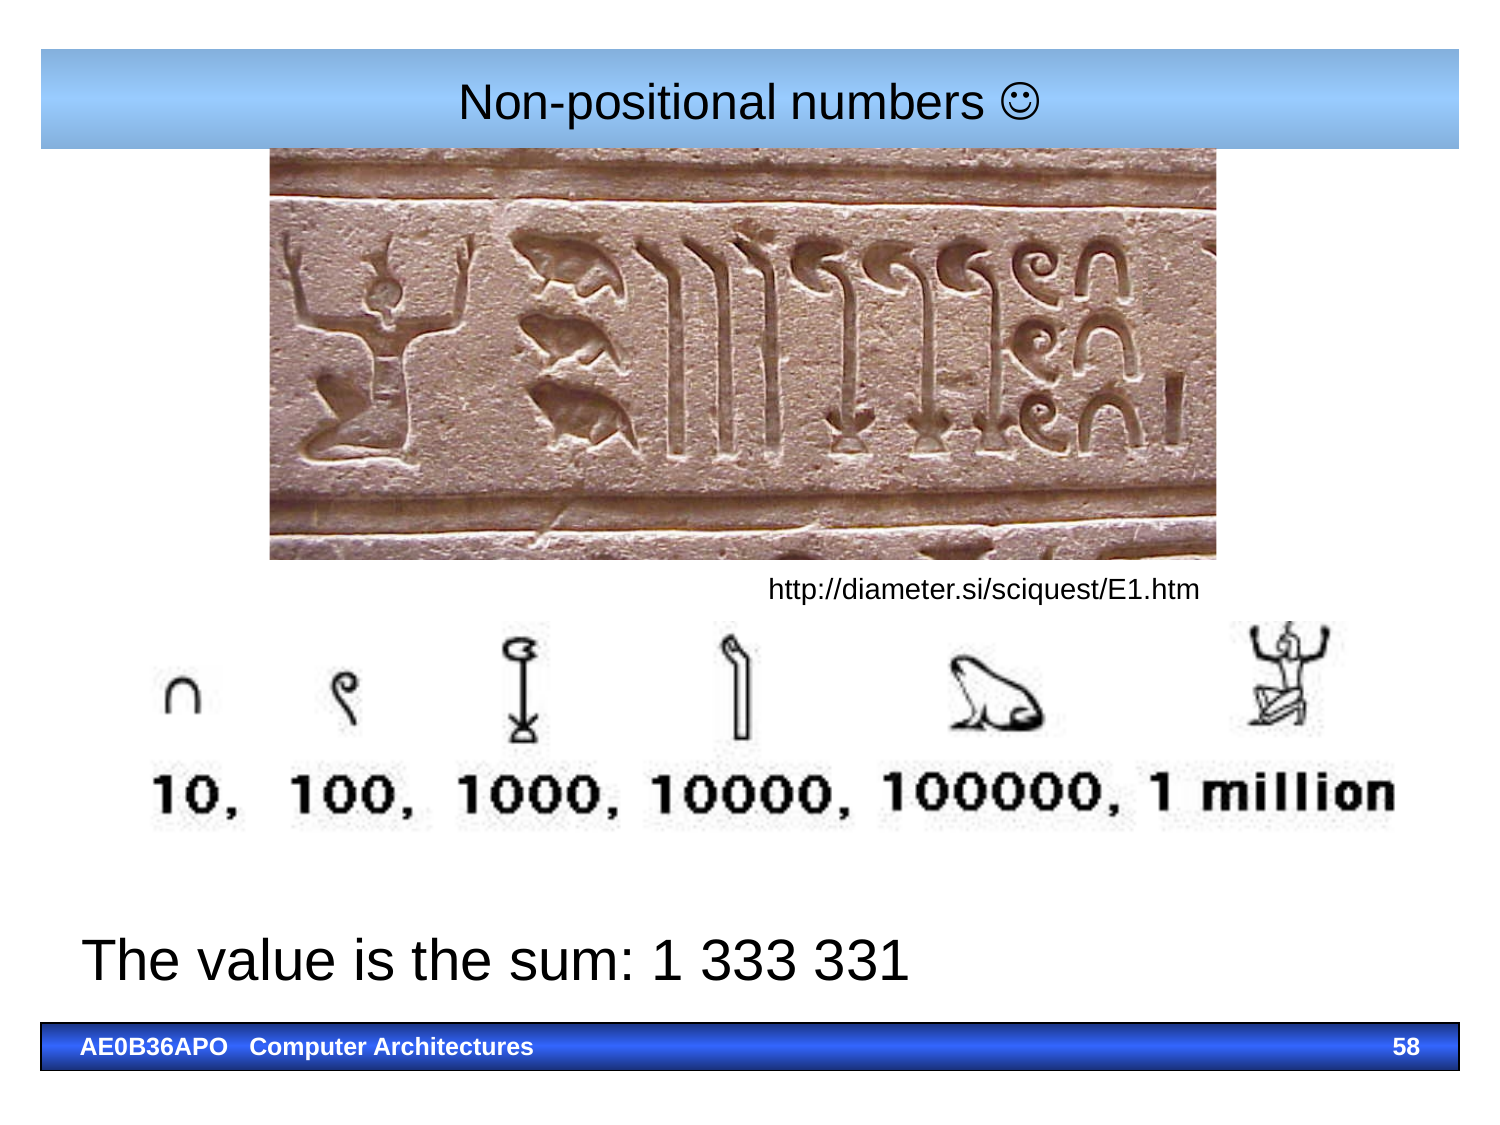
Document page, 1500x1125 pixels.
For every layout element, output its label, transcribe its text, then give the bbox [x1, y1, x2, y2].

text_box AE0B36APO Computer Architectures [64, 1023, 1424, 1071]
text_box Non-positional numbers  [41, 49, 1459, 149]
picture [58, 621, 1477, 844]
text_box http://diameter.si/sciquest/E1.htm [360, 562, 1216, 613]
text_box The value is the sum: 1 333 331 [66, 914, 928, 1000]
text_box <number> [1340, 1023, 1436, 1070]
picture [269, 148, 1217, 560]
